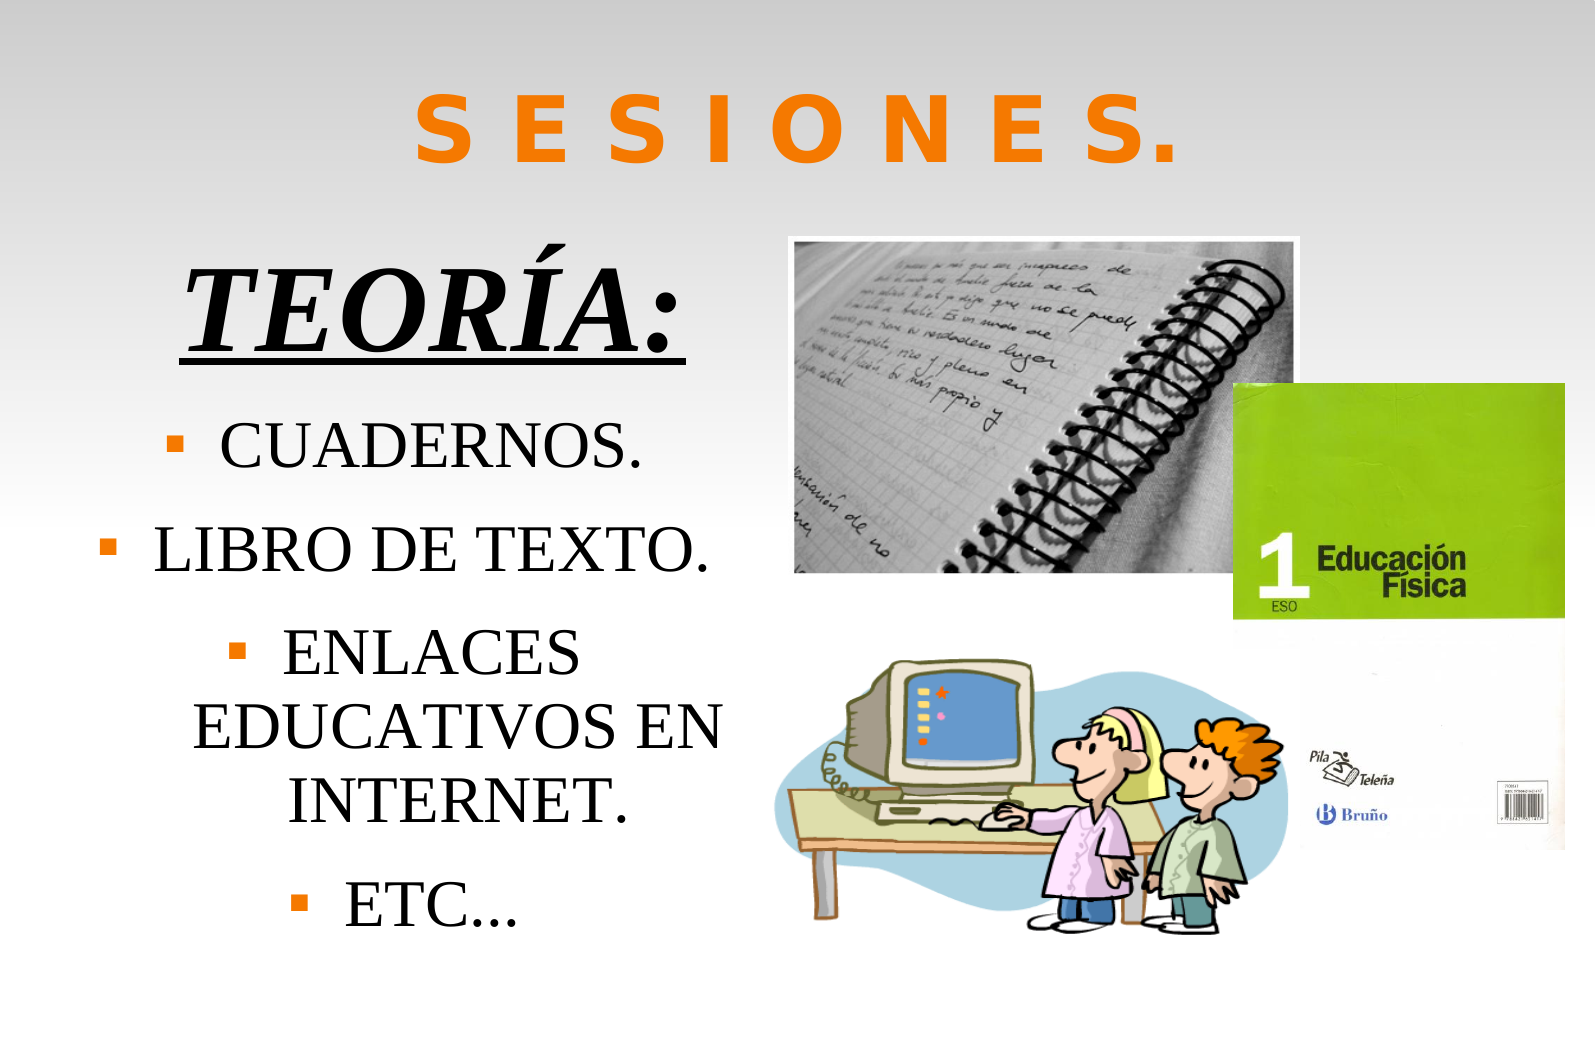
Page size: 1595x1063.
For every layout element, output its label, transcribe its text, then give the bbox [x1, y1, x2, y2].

list TEORÍA: CUADERNOS. LIBRO DE TEXTO. ENLACES EDUCATIVOS EN INTERNET. ETC... [37, 240, 739, 1004]
picture [767, 236, 1565, 945]
title S E S I O N E S. [79, 42, 1515, 220]
